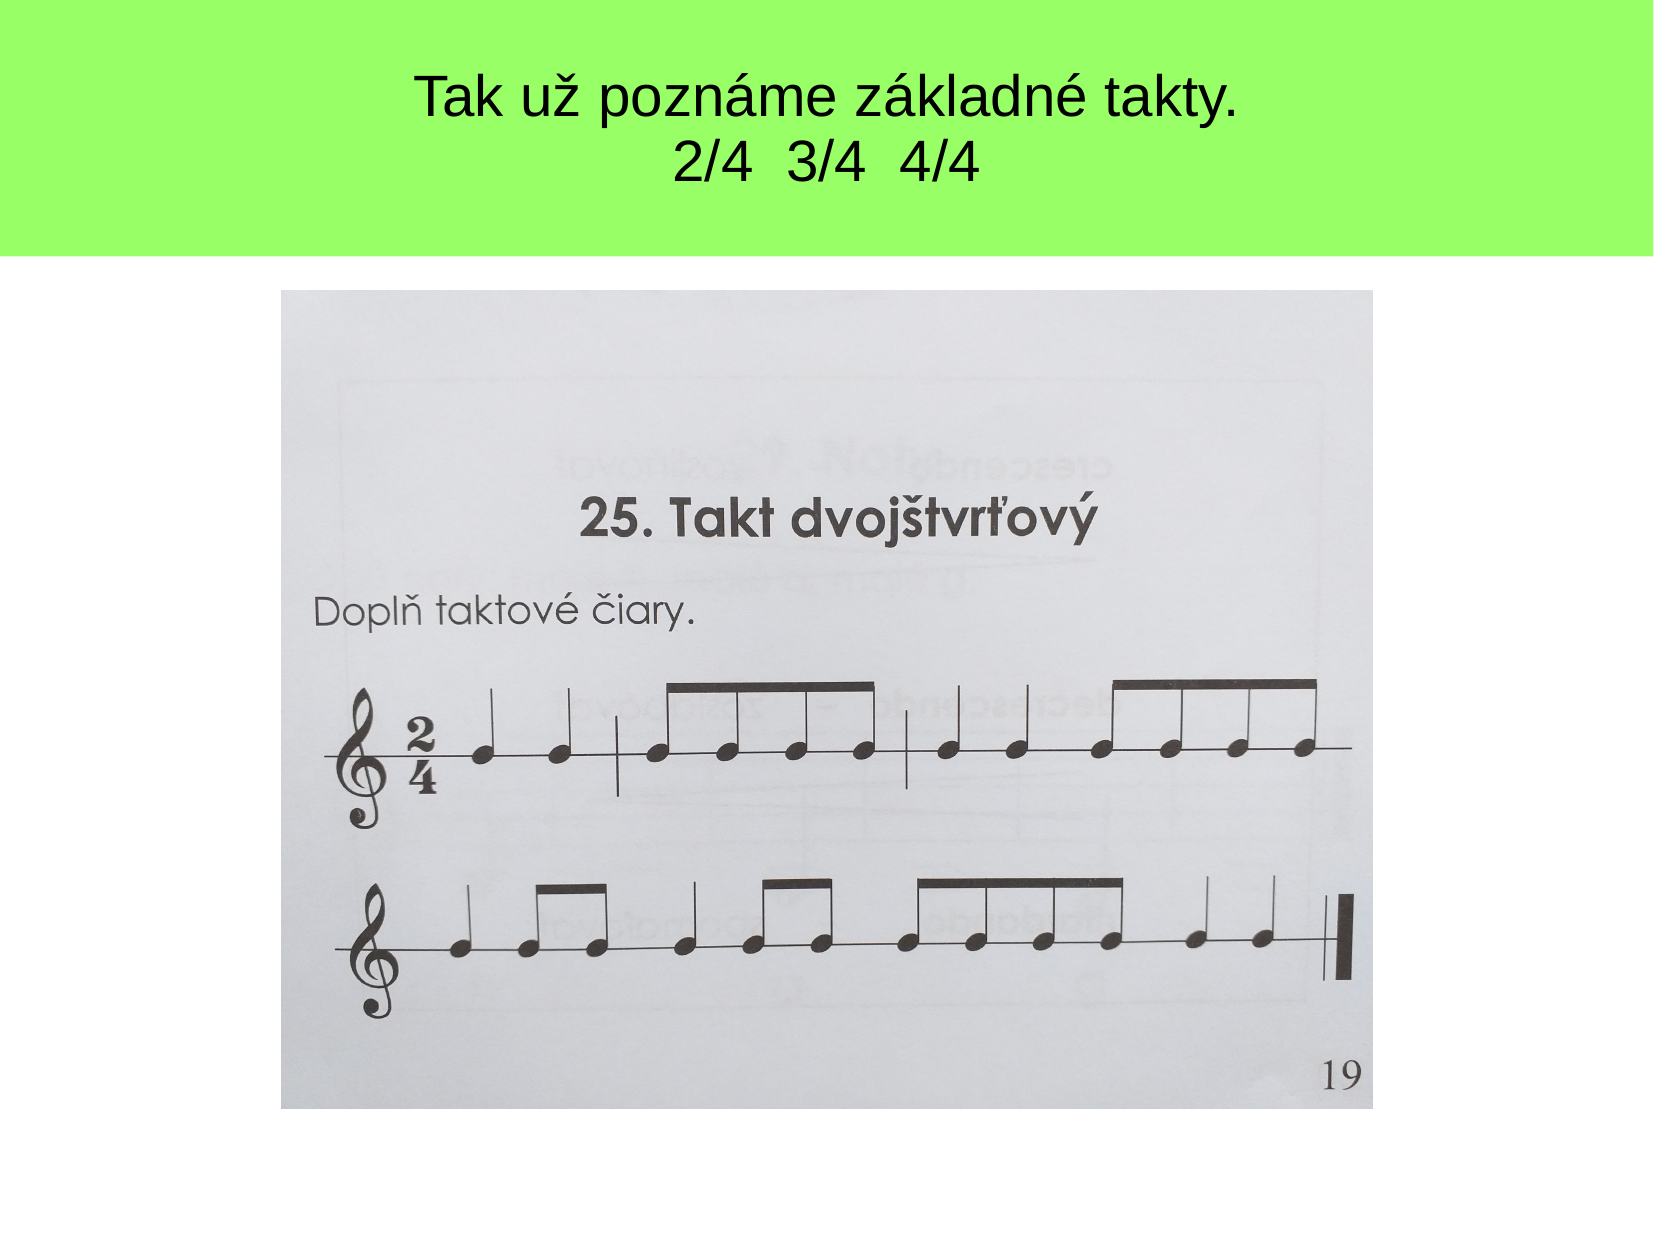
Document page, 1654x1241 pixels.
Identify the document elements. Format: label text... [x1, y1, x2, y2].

picture [281, 290, 1373, 1109]
title Tak už poznáme základné takty. 2/4 3/4 4/4 [0, 0, 1654, 257]
